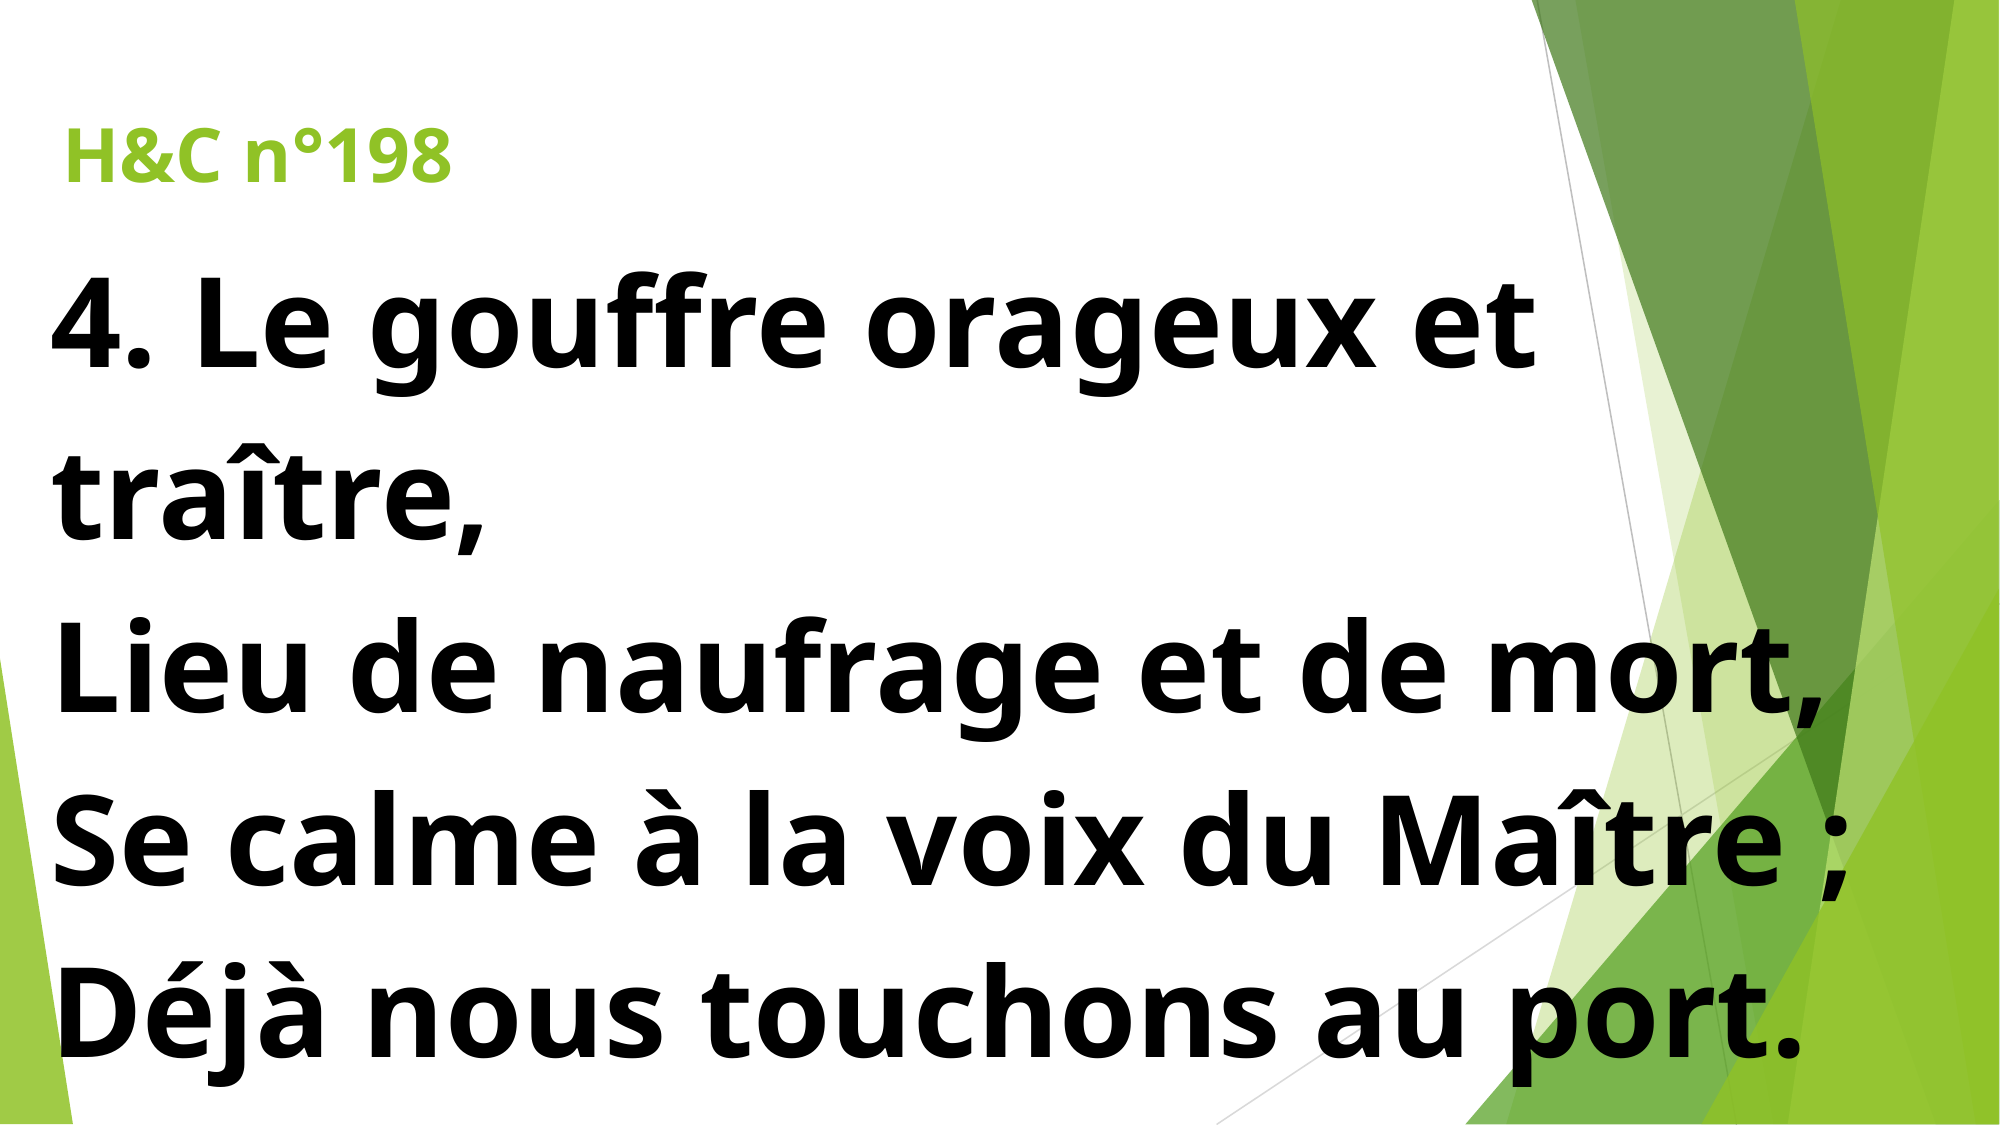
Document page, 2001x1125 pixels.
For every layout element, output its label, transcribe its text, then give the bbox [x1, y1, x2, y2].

text_box 4. Le gouffre orageux et traître, Lieu de naufrage et de mort, Se calme à la voix du Maître ; Déjà nous touchons au port. [35, 212, 1961, 1074]
text_box H&C n°198 [47, 99, 1522, 212]
